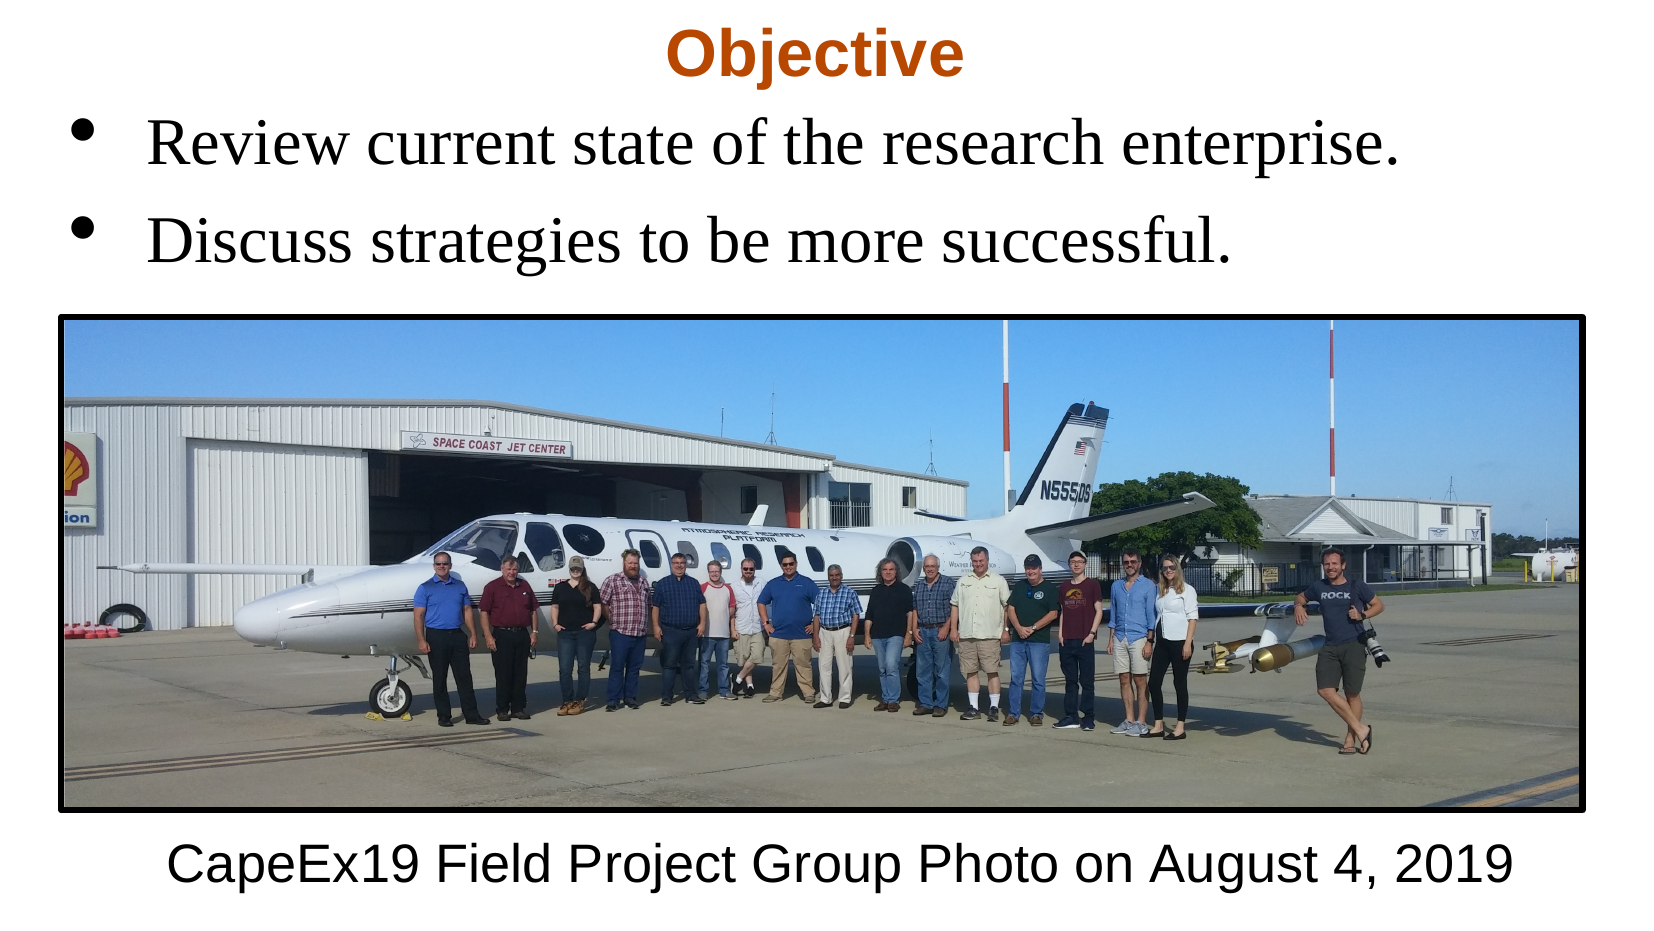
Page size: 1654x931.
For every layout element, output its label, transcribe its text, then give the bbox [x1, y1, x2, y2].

text_box Review current state of the research enterprise. Discuss strategies to be more successful. [56, 90, 1576, 314]
picture [64, 319, 1580, 808]
text_box CapeEx19 Field Project Group Photo on August 4, 2019 [0, 821, 1654, 889]
title Objective‏ [0, 12, 1650, 87]
